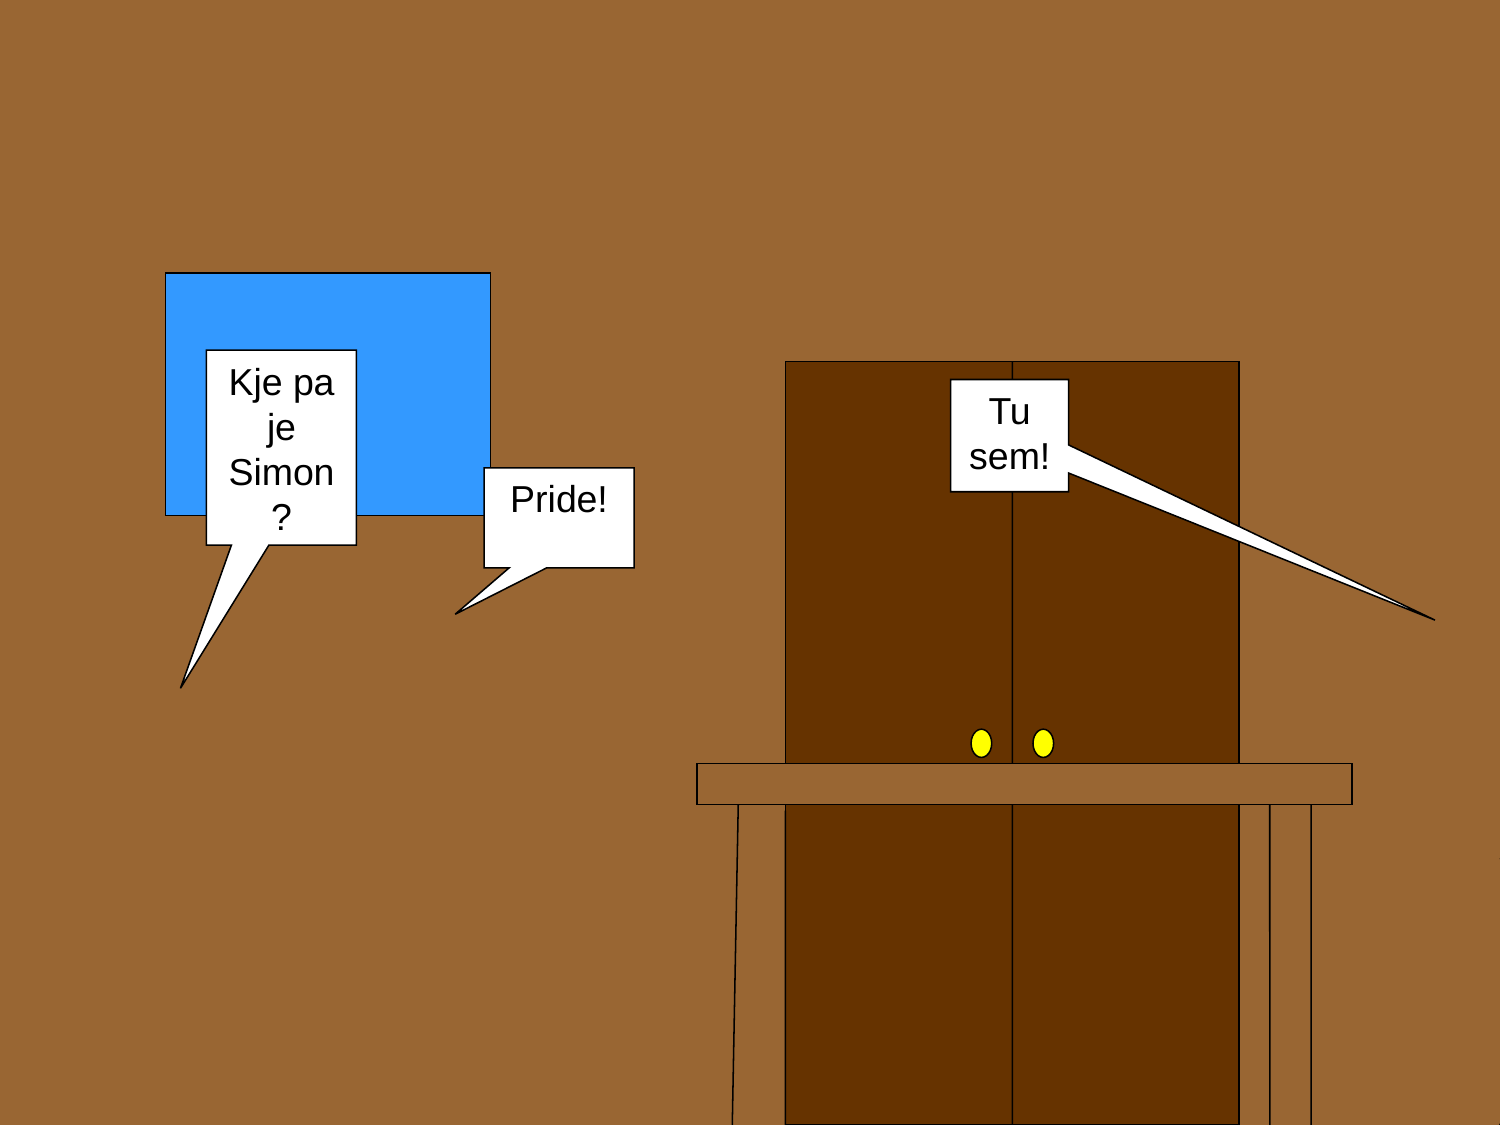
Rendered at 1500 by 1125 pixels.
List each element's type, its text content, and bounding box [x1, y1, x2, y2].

text_box Tu sem! [950, 379, 1436, 621]
text_box [696, 361, 1353, 1125]
text_box [165, 273, 491, 516]
text_box [1014, 361, 1240, 526]
text_box Kje pa je Simon? [180, 350, 357, 689]
text_box Pride! [455, 467, 635, 615]
